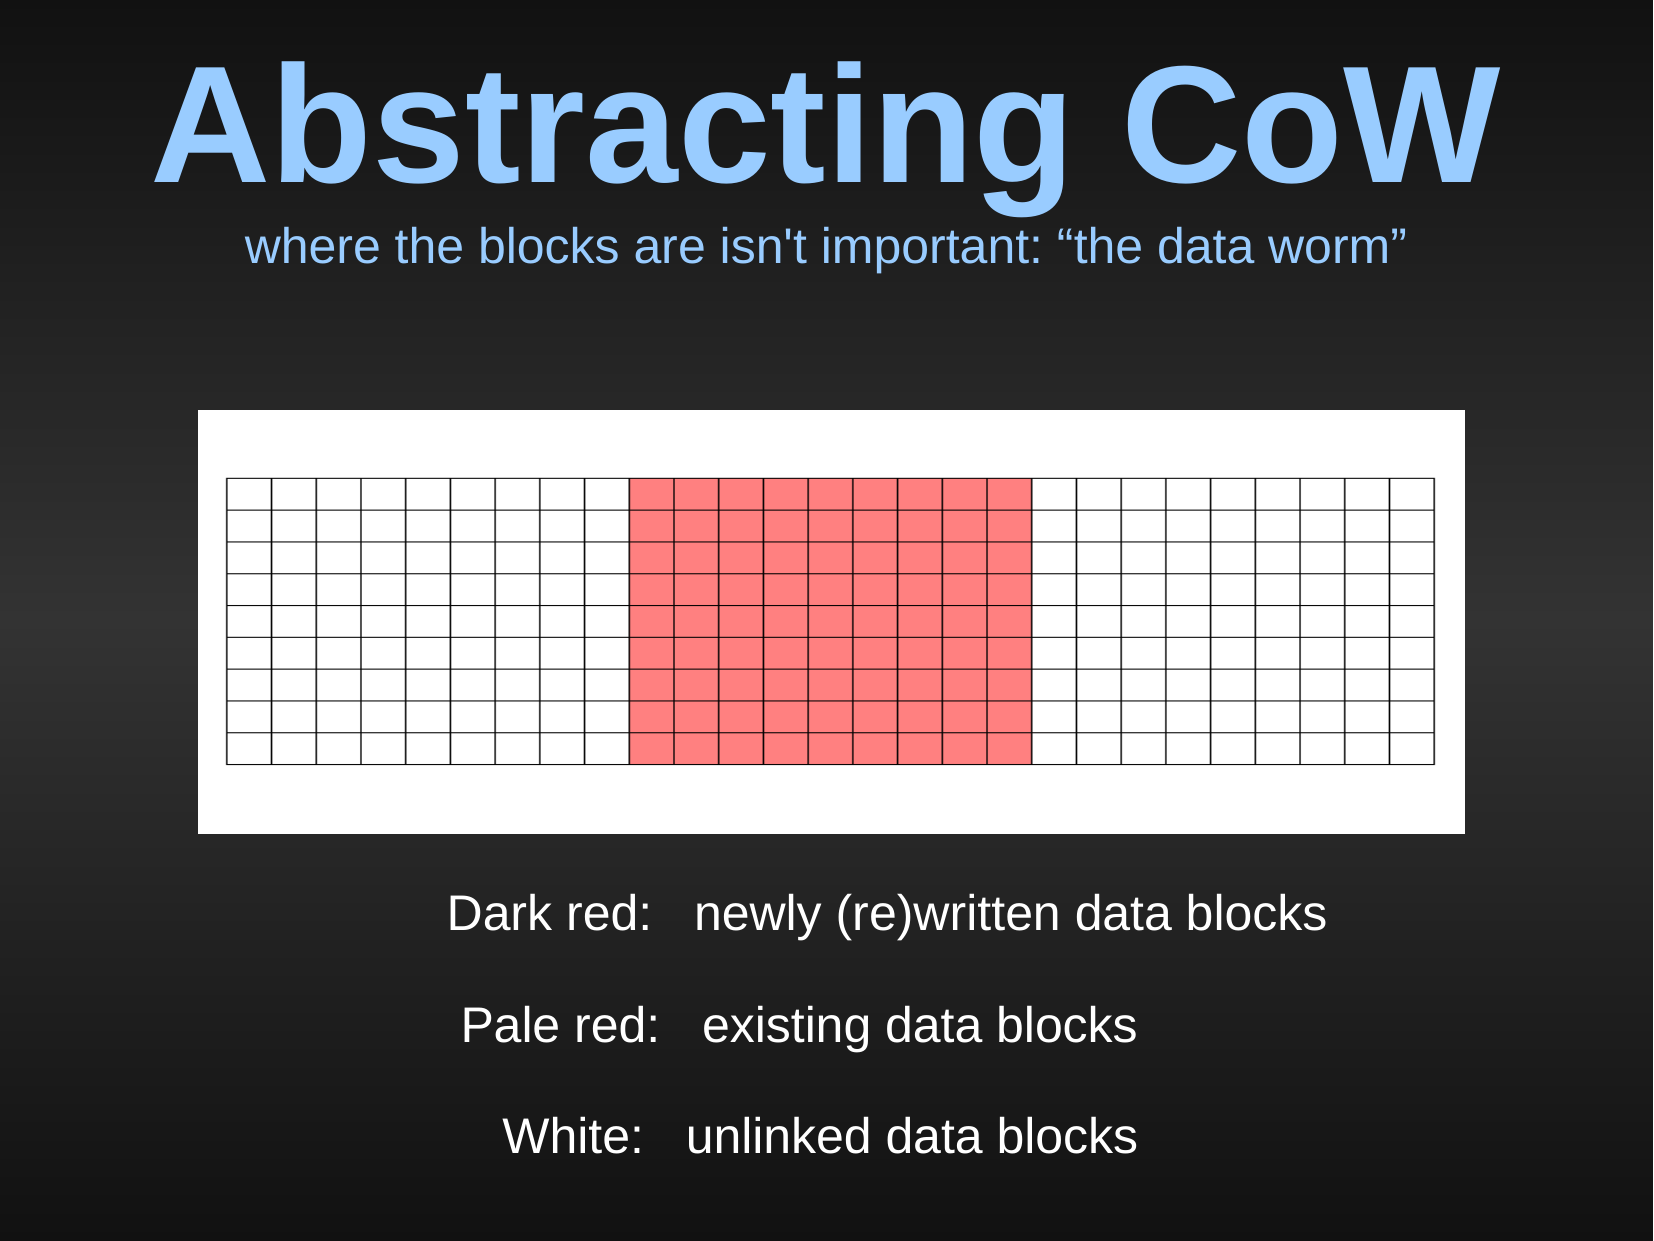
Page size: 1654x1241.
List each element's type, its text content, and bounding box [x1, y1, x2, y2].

title Dark red: newly (re)written data blocks Pale red: existing data blocks White: unlinked data blocks [446, 883, 1500, 1166]
title Abstracting CoW where the blocks are isn't important: “the data worm” [82, 31, 1571, 275]
picture [198, 410, 1465, 834]
